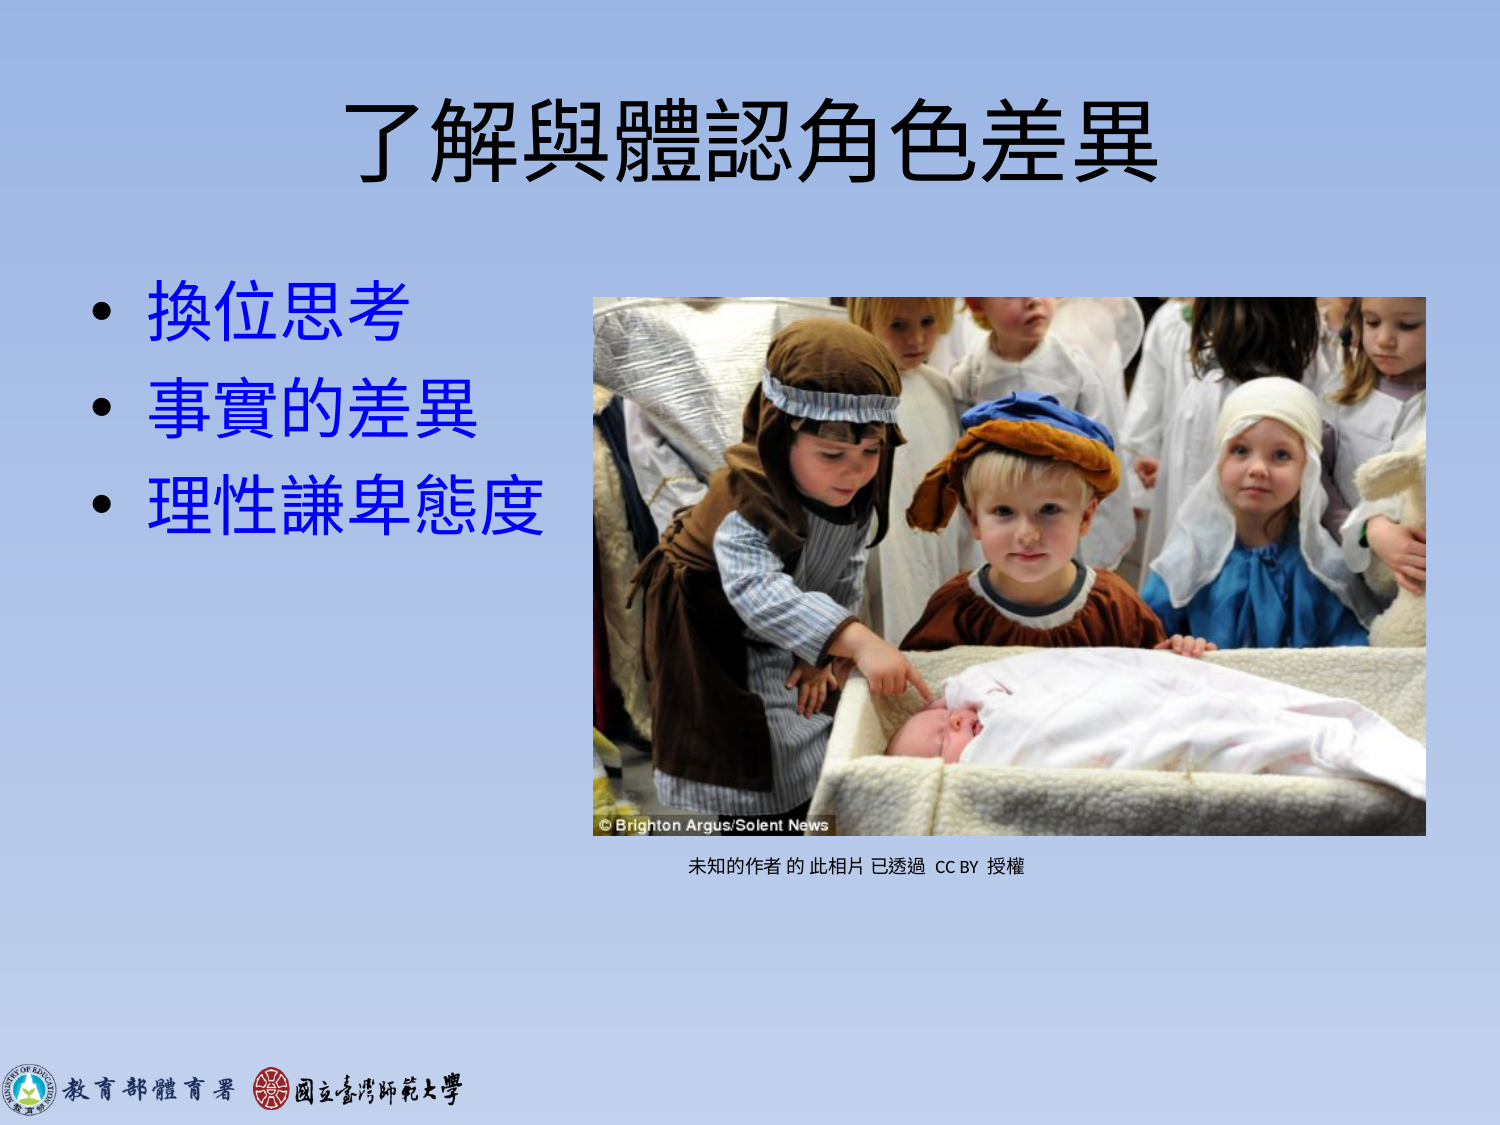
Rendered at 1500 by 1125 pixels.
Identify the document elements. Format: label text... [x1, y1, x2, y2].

list 換位思考 事實的差異 理性謙卑態度 [75, 262, 1426, 1005]
text_box 未知的作者 的 此相片 已透過 CC BY 授權 [673, 847, 1426, 886]
title 了解與體認角色差異 [75, 45, 1426, 233]
picture [593, 297, 1426, 836]
